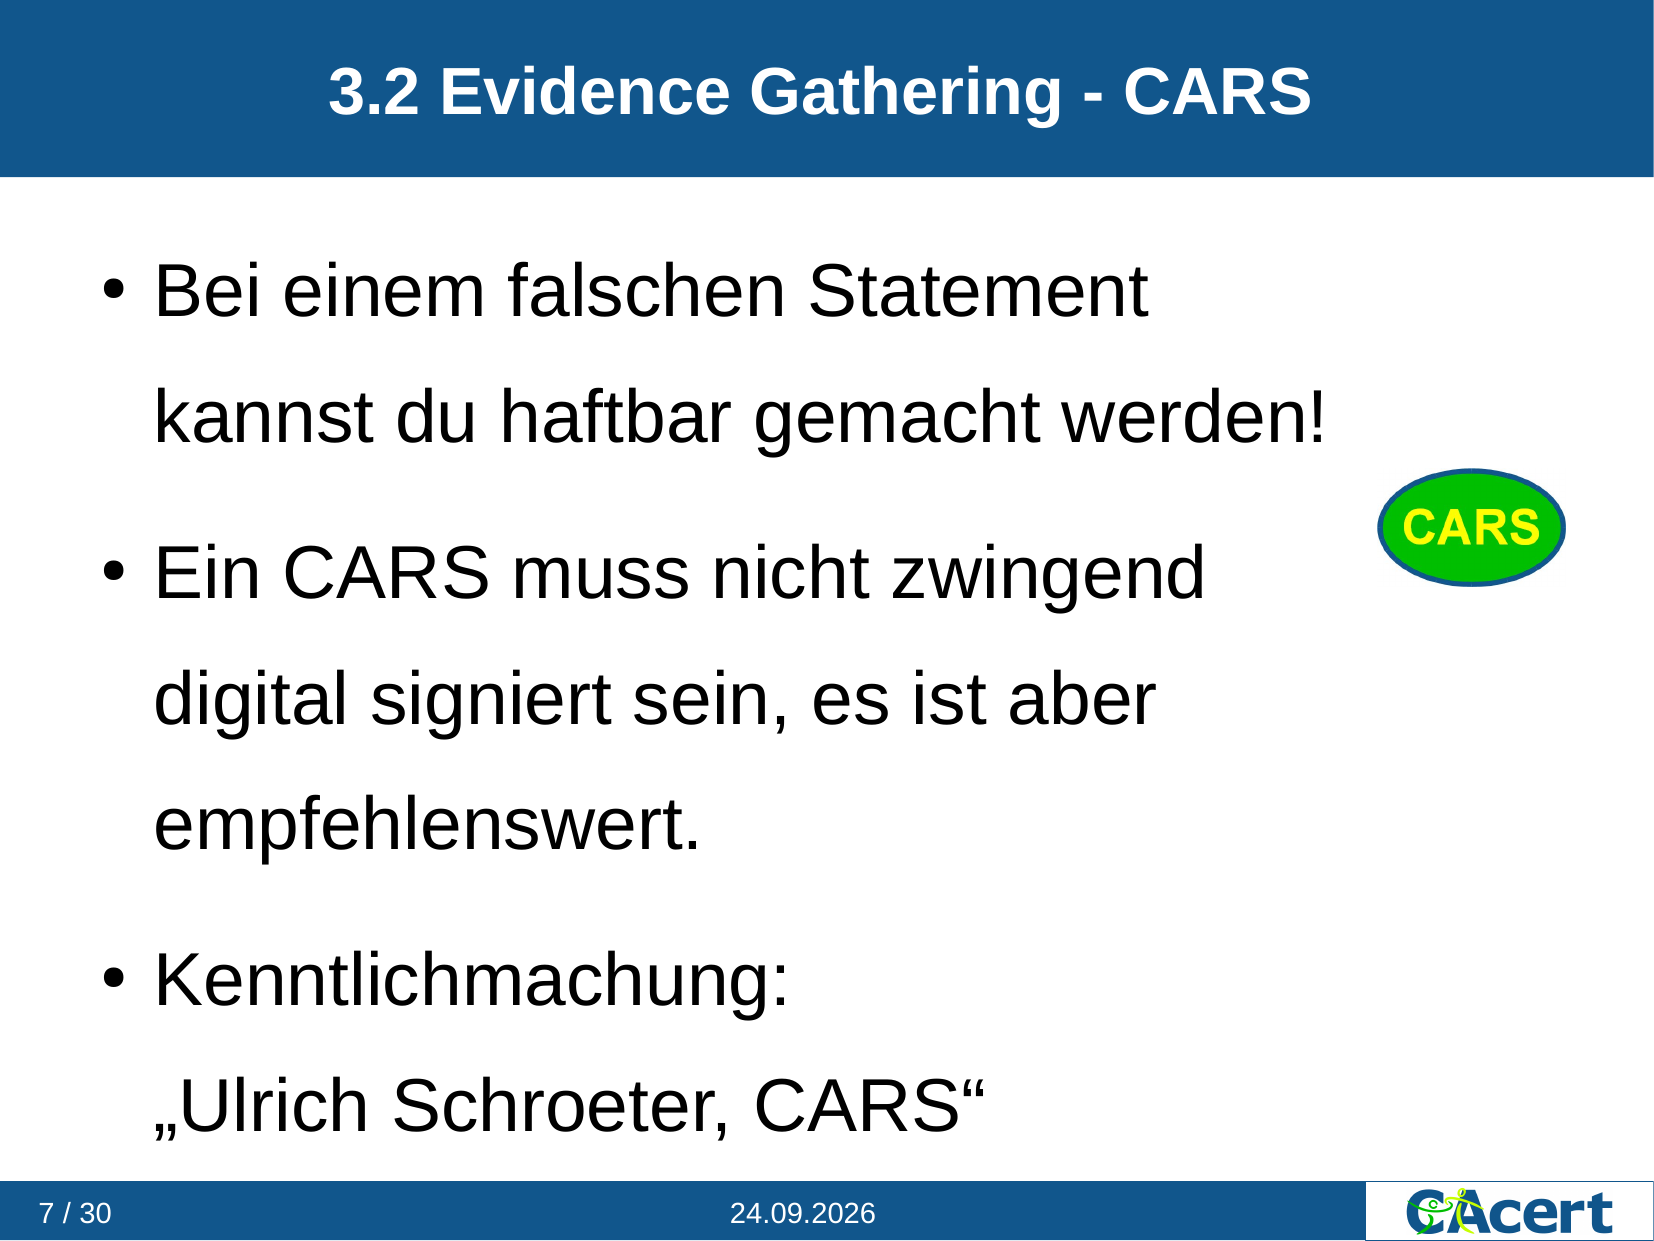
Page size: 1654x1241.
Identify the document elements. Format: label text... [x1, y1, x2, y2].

picture [1377, 468, 1566, 587]
picture [1406, 1187, 1613, 1235]
title 3.2 Evidence Gathering - CARS [76, 17, 1565, 166]
list Bei einem falschen Statement kannst du haftbar gemacht werden! Ein CARS muss nicht zwingend digital signiert sein, es ist aber empfehlenswert. Kenntlichmachung: „Ulrich Schroeter, CARS“ [82, 206, 1359, 1106]
